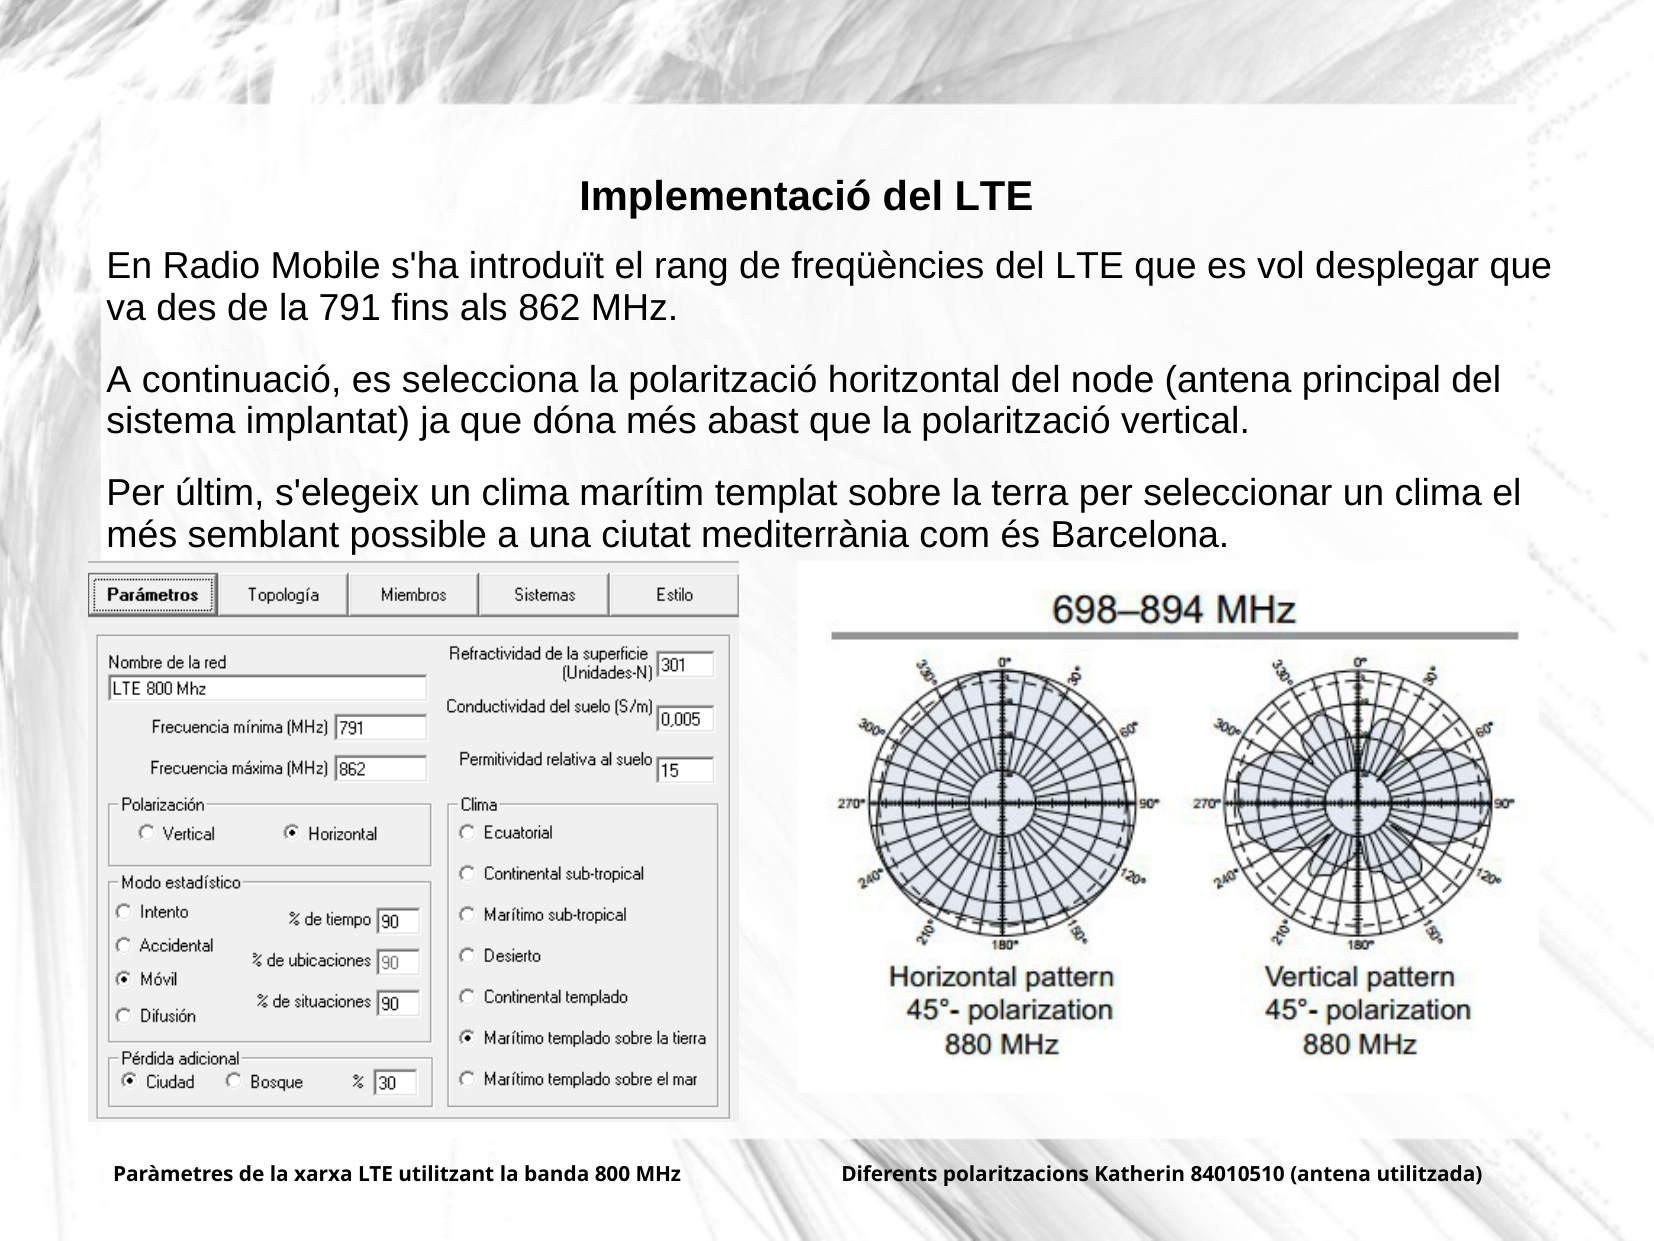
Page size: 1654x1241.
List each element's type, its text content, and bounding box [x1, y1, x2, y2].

list En Radio Mobile s'ha introduït el rang de freqüències del LTE que es vol desplegar que va des de la 791 fins als 862 MHz. A continuació, es selecciona la polarització horitzontal del node (antena principal del sistema implantat) ja que dóna més abast que la polarització vertical. Per últim, s'elegeix un clima marítim templat sobre la terra per seleccionar un clima el més semblant possible a una ciutat mediterrània com és Barcelona. [106, 244, 1595, 1063]
picture [0, 0, 1654, 1241]
text_box Diferents polaritzacions Katherin 84010510 (antena utilitzada) [826, 1151, 1565, 1196]
text_box Paràmetres de la xarxa LTE utilitzant la banda 800 MHz [98, 1151, 768, 1196]
title Implementació del LTE [118, 112, 1506, 281]
